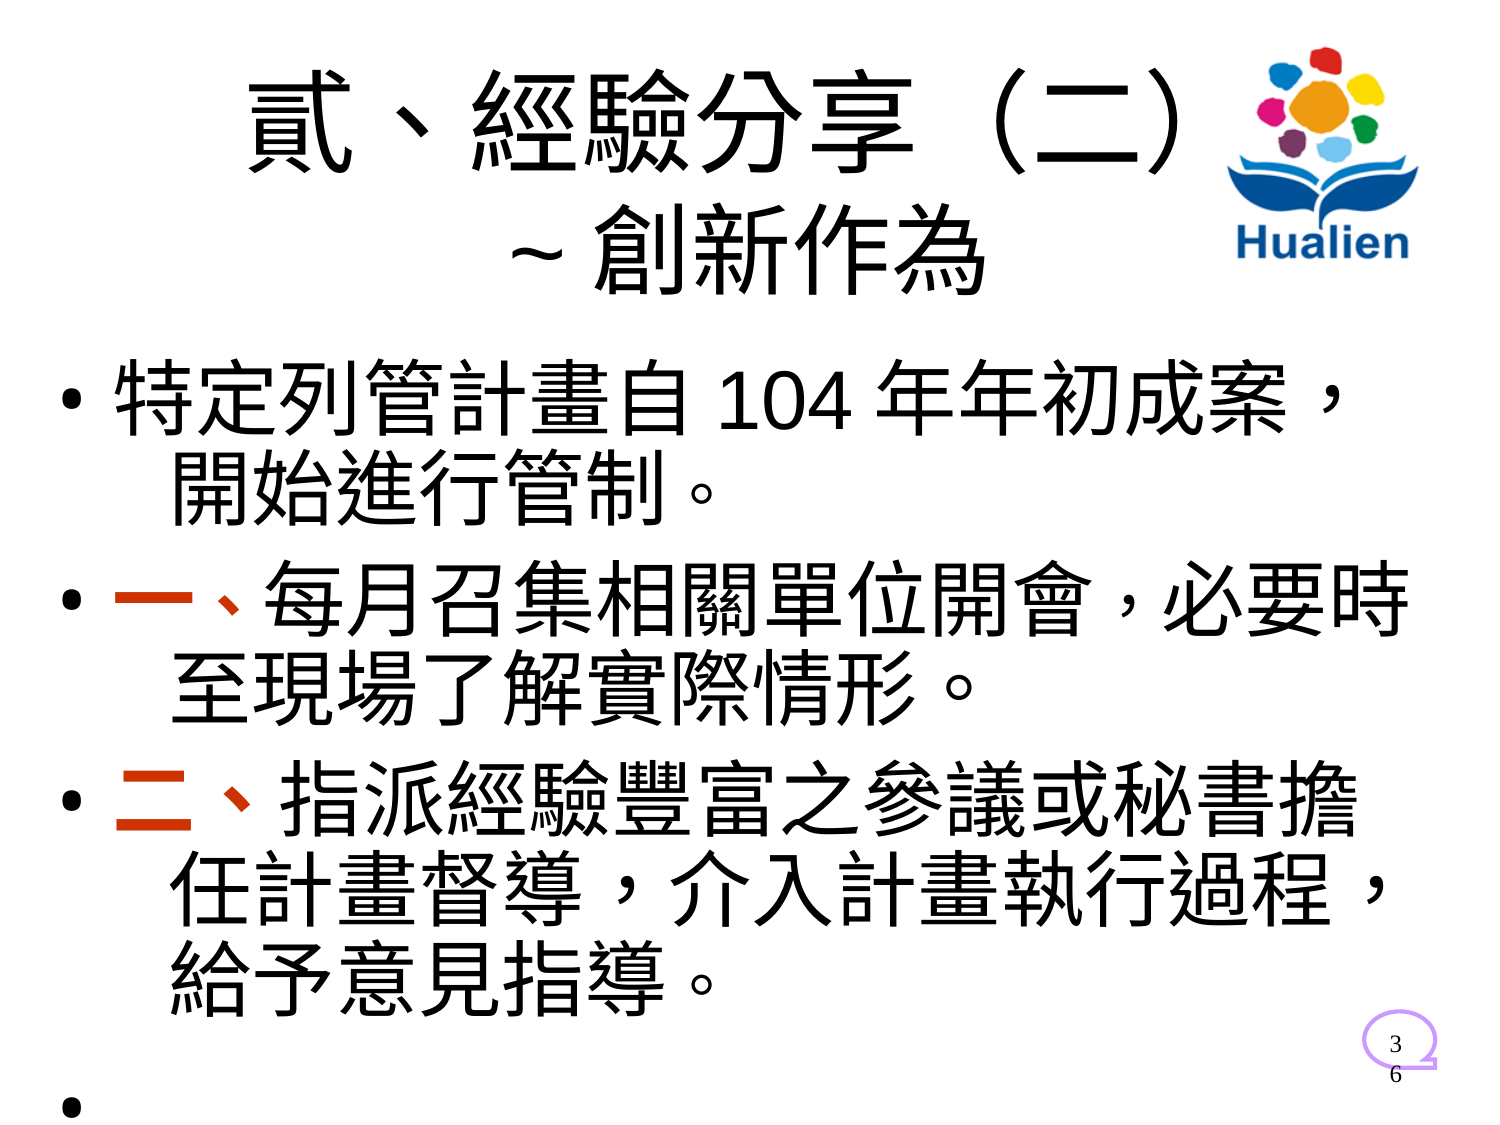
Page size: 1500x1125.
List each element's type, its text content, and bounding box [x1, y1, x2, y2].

text_box 36 [1364, 1011, 1436, 1068]
list 特定列管計畫自104年年初成案，開始進行管制。 一、每月召集相關單位開會，必要時至現場了解實際情形。 二、指派經驗豐富之參議或秘書擔任計畫督導，介入計畫執行過程，給予意見指導。 [41, 350, 1459, 1083]
title 貳、經驗分享（二） ~創新作為 [75, 45, 1426, 303]
